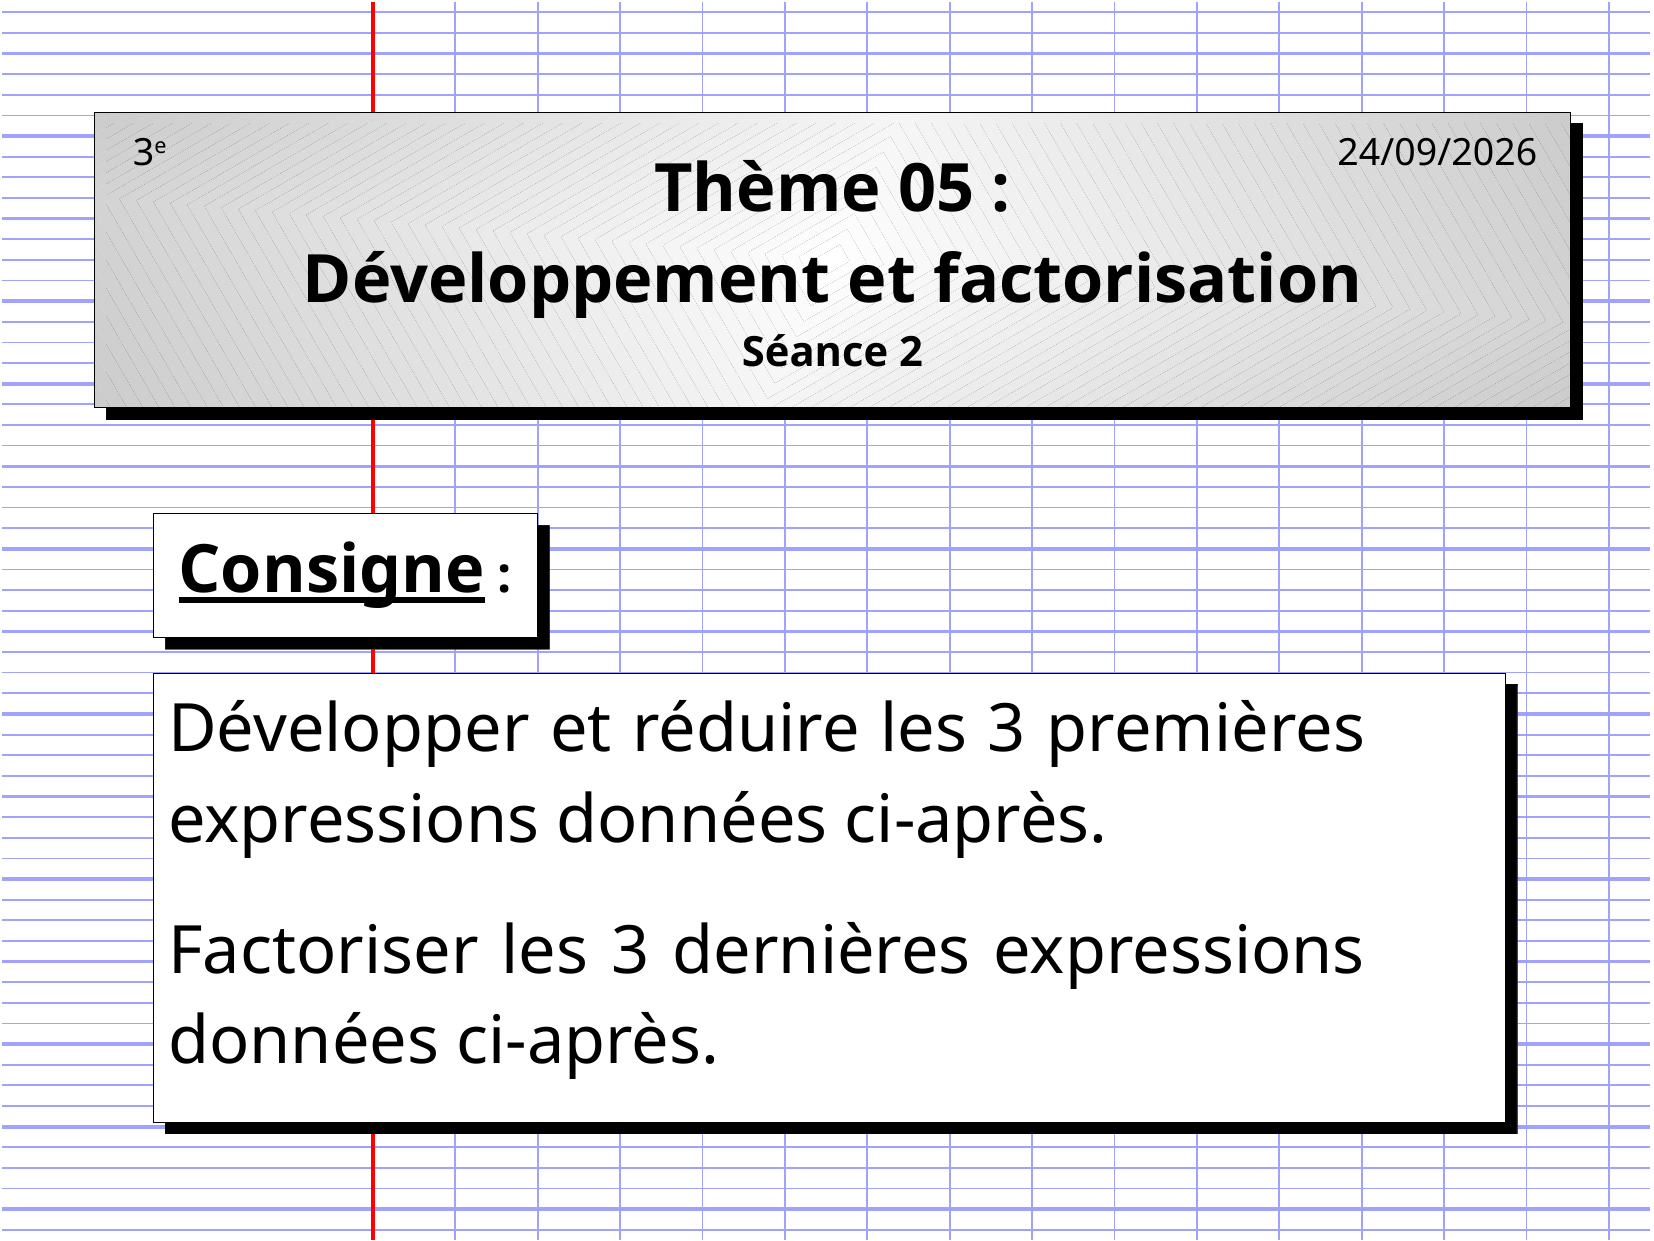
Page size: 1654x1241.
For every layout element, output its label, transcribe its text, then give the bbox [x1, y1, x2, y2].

picture [0, 0, 1654, 1241]
text_box Développer et réduire les 3 premières expressions données ci-après. Factoriser les 3 dernières expressions données ci-après. [153, 673, 1506, 1123]
text_box Consigne : [153, 513, 538, 638]
text_box 3e [118, 118, 207, 186]
text_box 09/12/2012 [1322, 118, 1560, 186]
text_box Thème 05 : Développement et factorisation Séance 2 [94, 112, 1571, 408]
